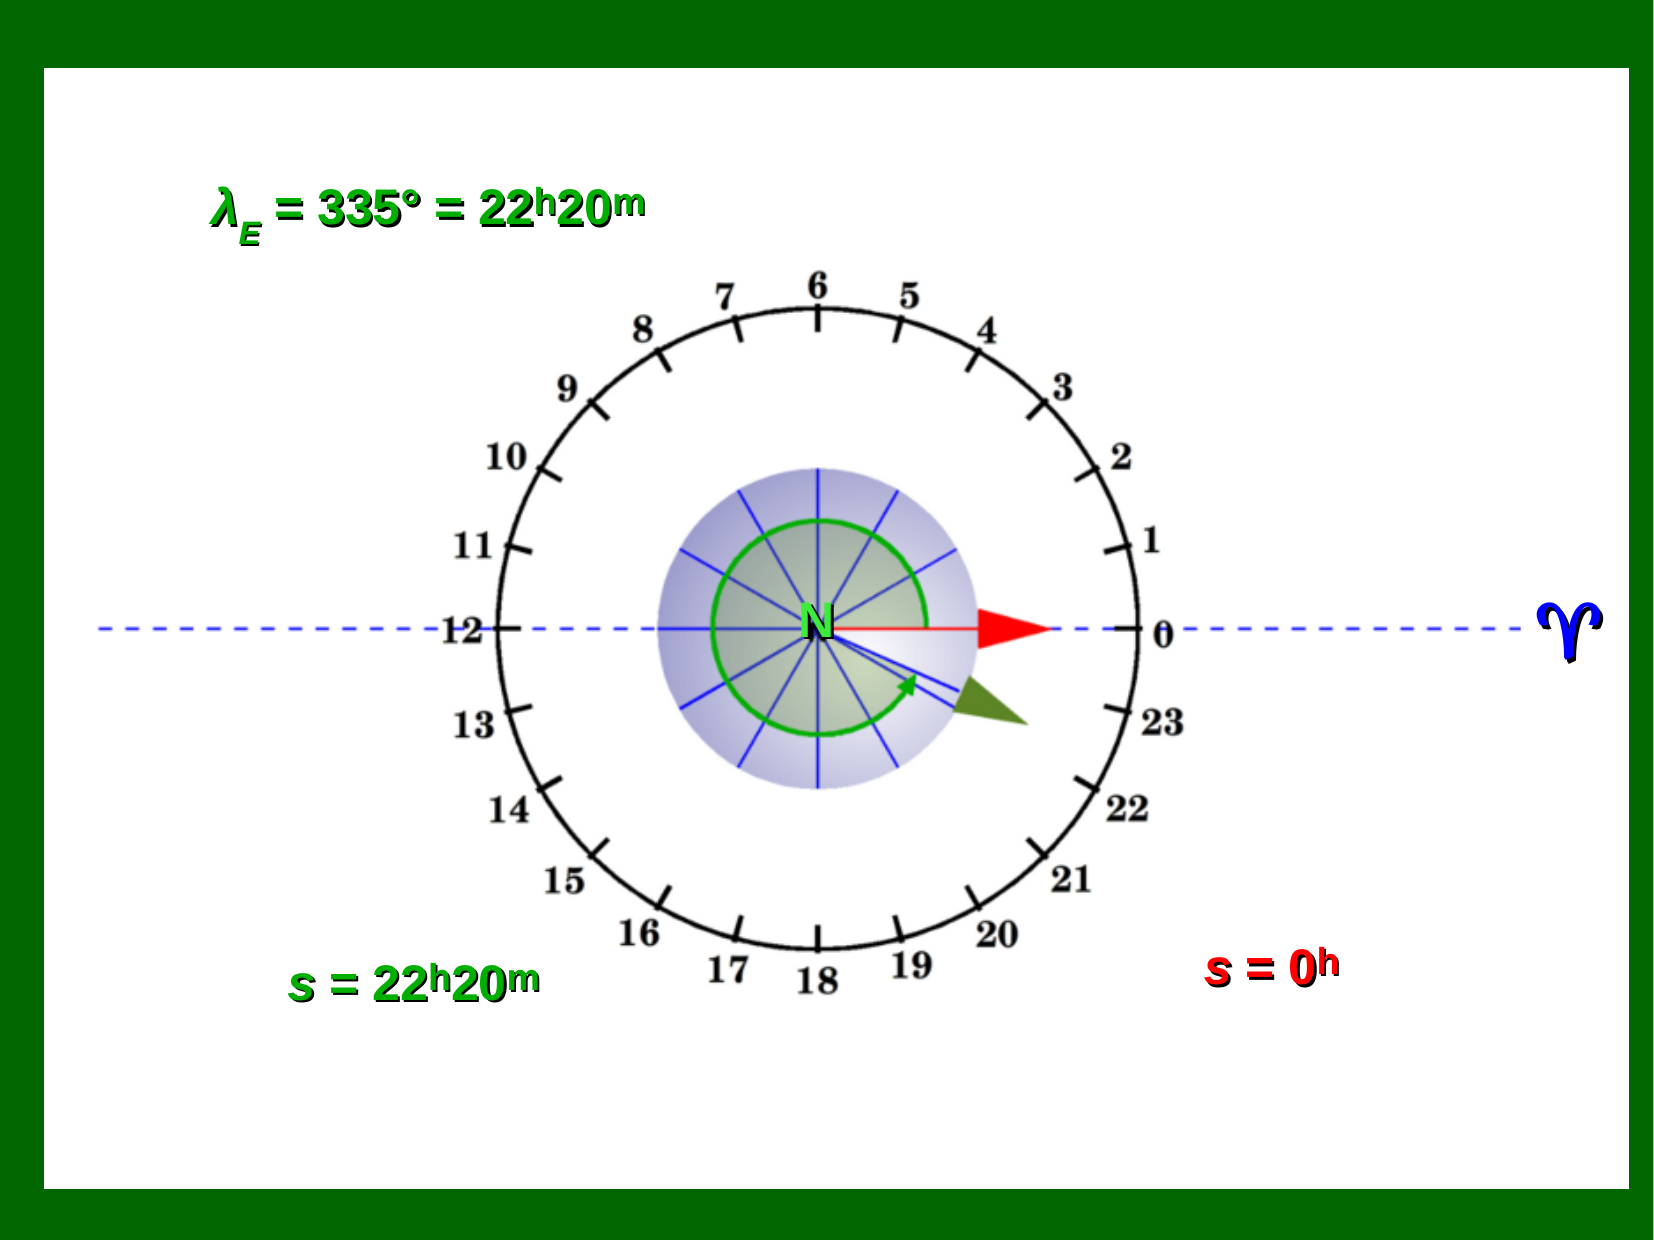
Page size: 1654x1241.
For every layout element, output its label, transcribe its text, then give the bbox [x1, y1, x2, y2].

text_box s = 0h [1189, 932, 1355, 1004]
text_box λE = 335° = 22h20m [196, 172, 661, 261]
text_box s = 22h20m [272, 948, 555, 1020]
picture [44, 68, 1629, 1189]
text_box N [783, 585, 850, 656]
text_box ♈ [1520, 575, 1618, 678]
